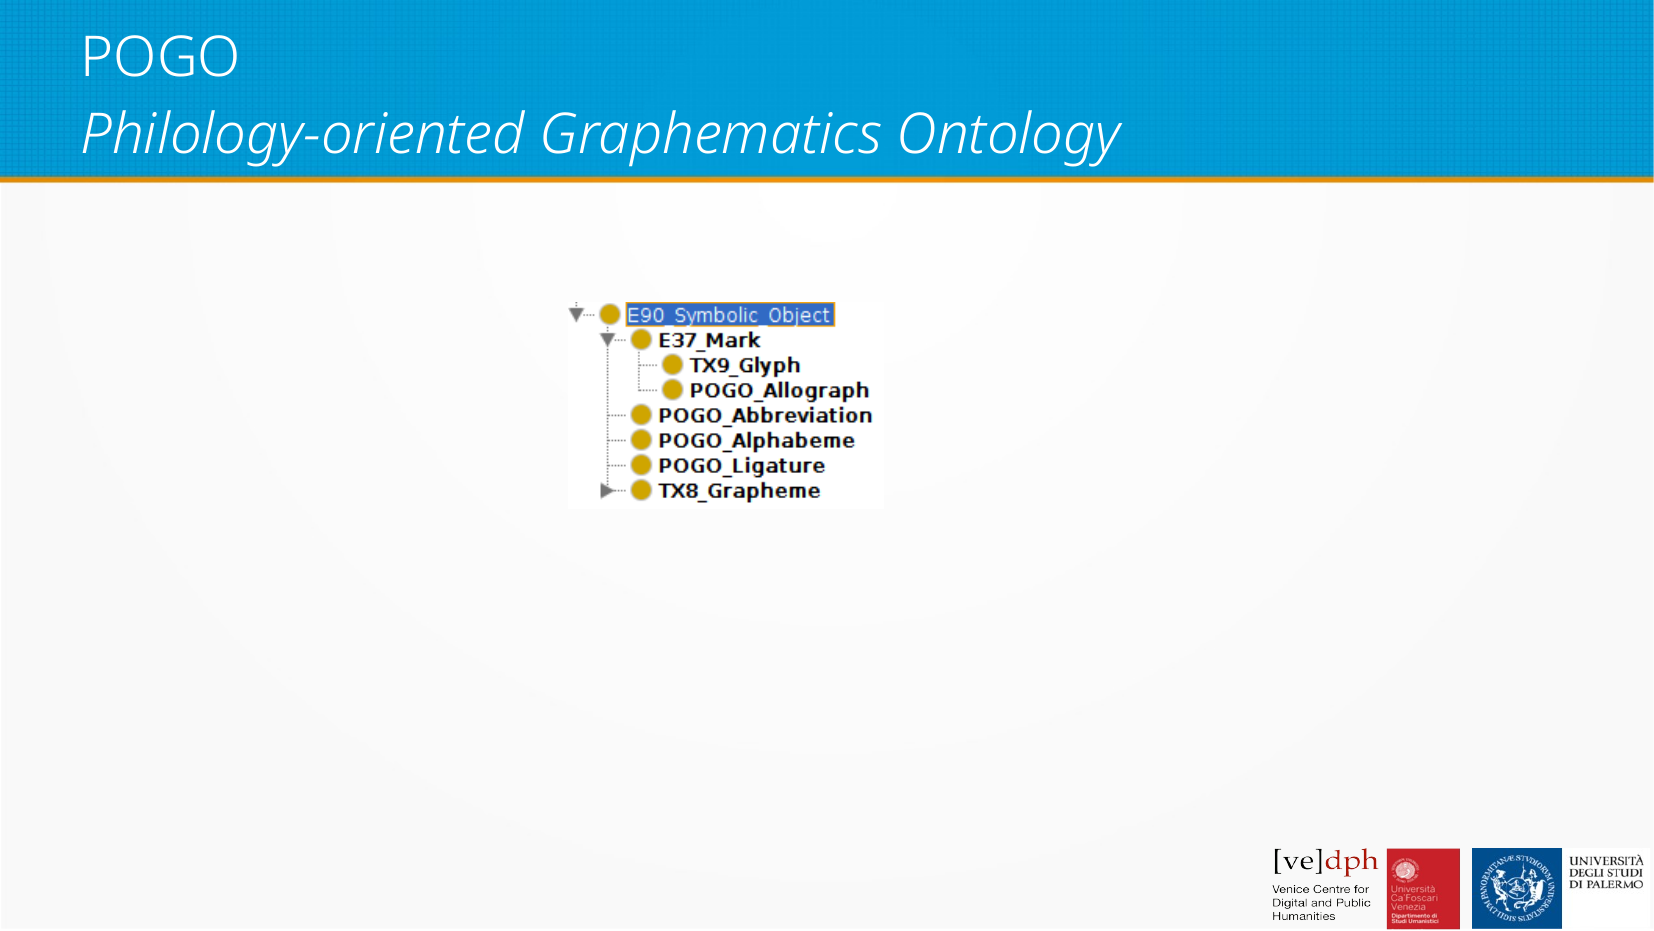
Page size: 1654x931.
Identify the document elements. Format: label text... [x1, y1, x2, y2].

title POGO Philology-oriented Graphematics Ontology [80, 14, 1569, 171]
picture [0, 175, 1654, 931]
